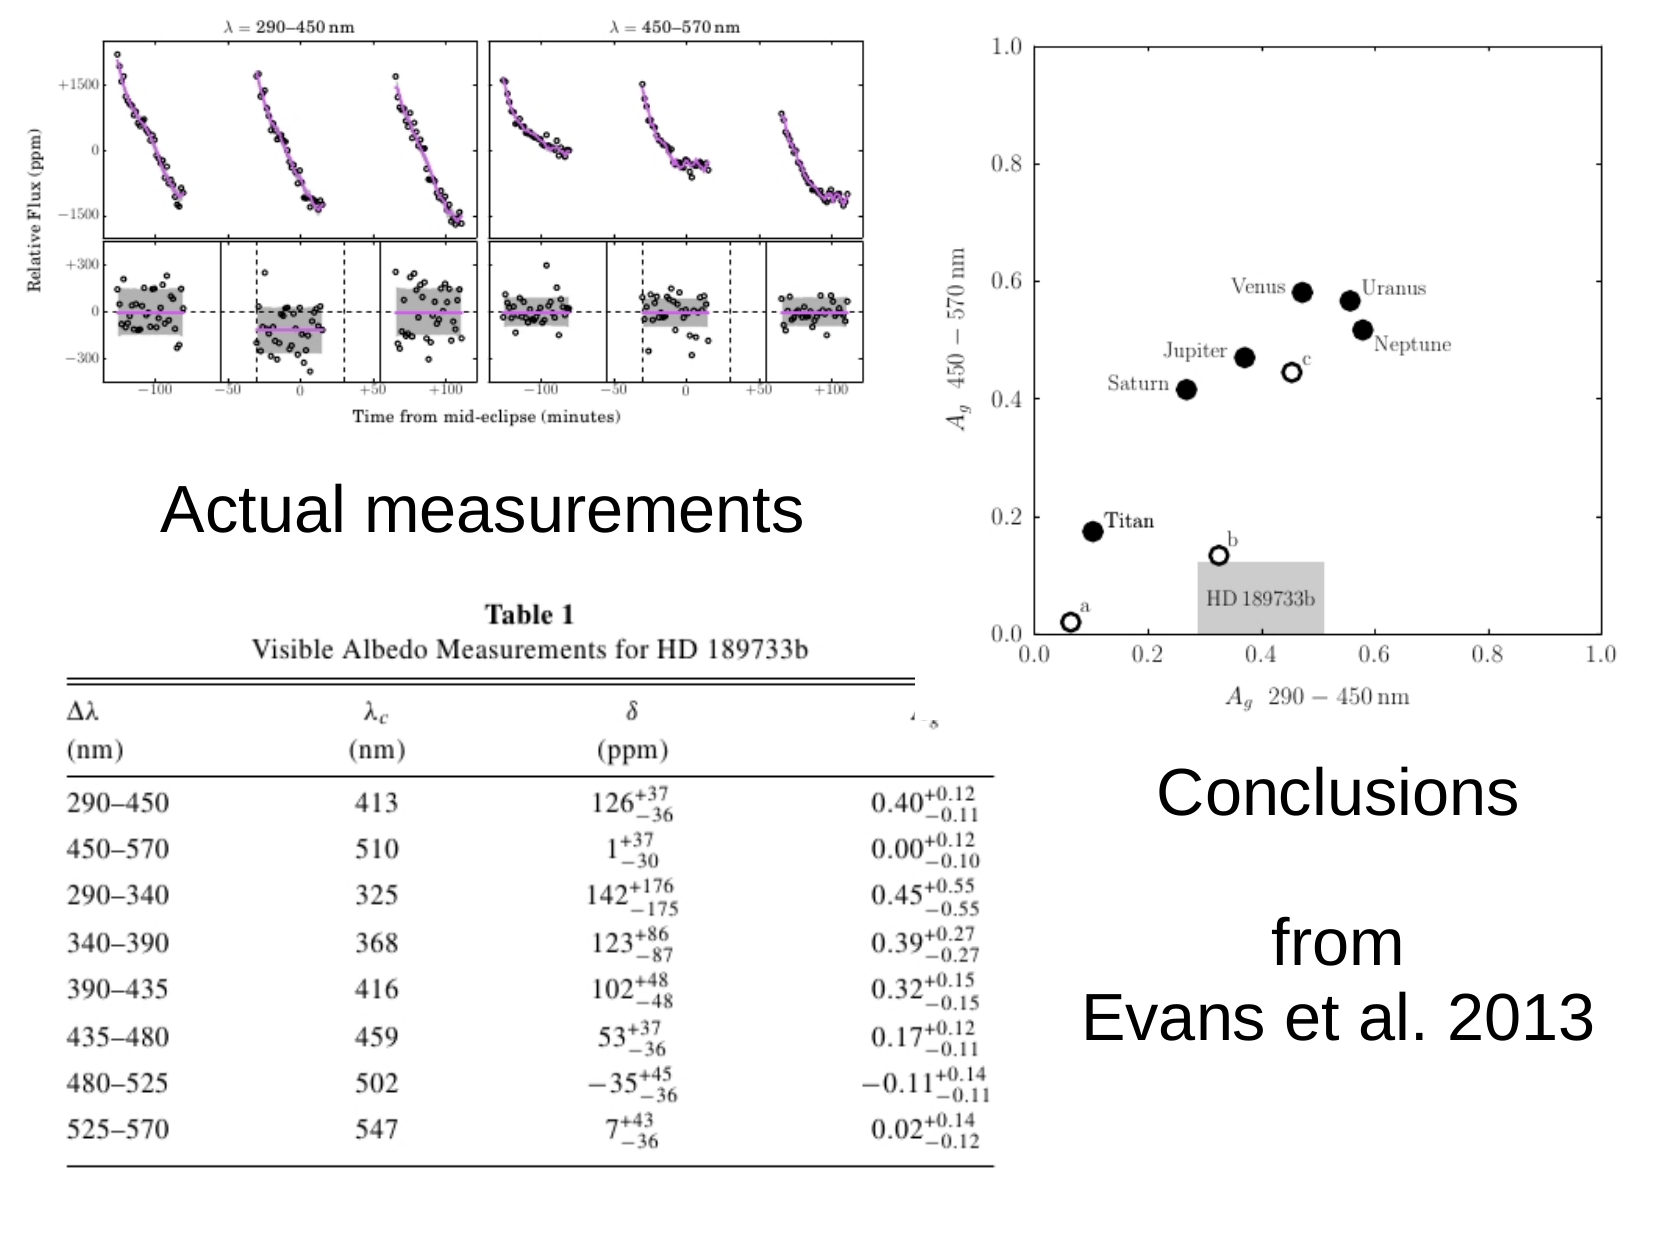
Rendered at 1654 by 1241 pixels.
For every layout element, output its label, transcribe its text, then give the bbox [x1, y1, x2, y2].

text_box Actual measurements [63, 464, 904, 555]
picture [23, 9, 1634, 1186]
picture [0, 8, 886, 436]
text_box Conclusions from Evans et al. 2013 [1047, 748, 1630, 1062]
